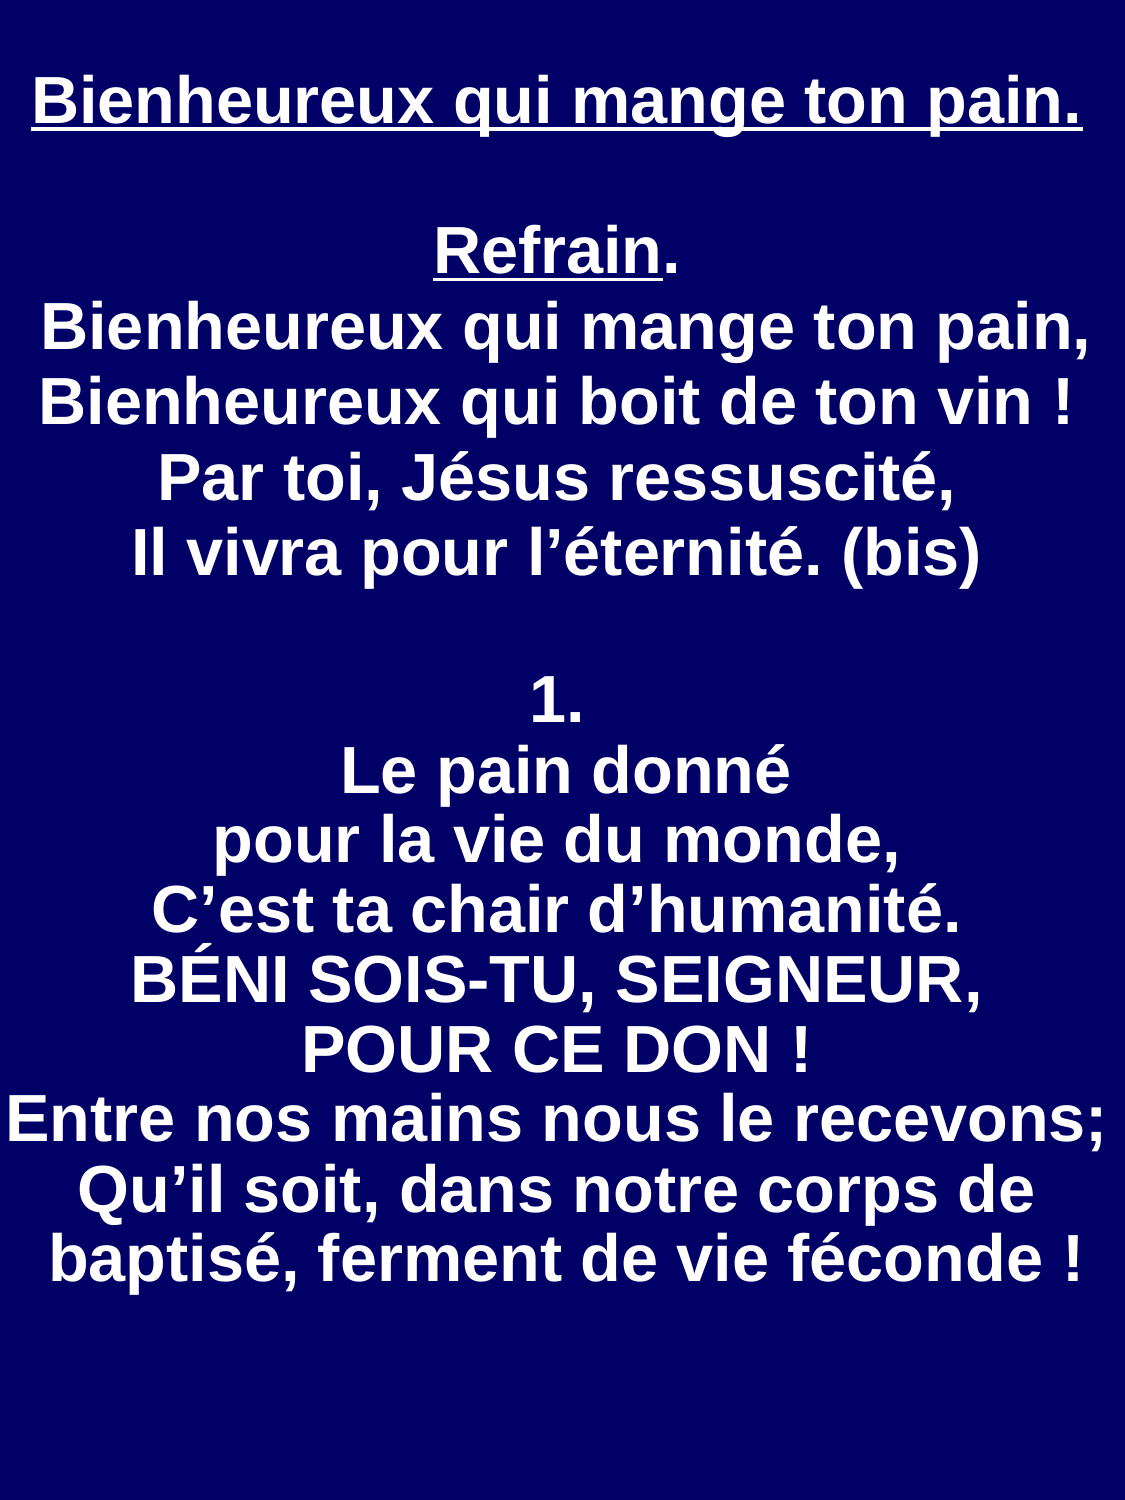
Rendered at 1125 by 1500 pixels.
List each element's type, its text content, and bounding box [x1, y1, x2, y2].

text_box Bienheureux qui mange ton pain. Refrain. Bienheureux qui mange ton pain, Bienheureux qui boit de ton vin ! Par toi, Jésus ressuscité, Il vivra pour l’éternité. (bis) 1. Le pain donné pour la vie du monde, C’est ta chair d’humanité. BÉNI SOIS-TU, SEIGNEUR, POUR CE DON ! Entre nos mains nous le recevons; Qu’il soit, dans notre corps de baptisé, ferment de vie féconde ! [5, 59, 1109, 1296]
